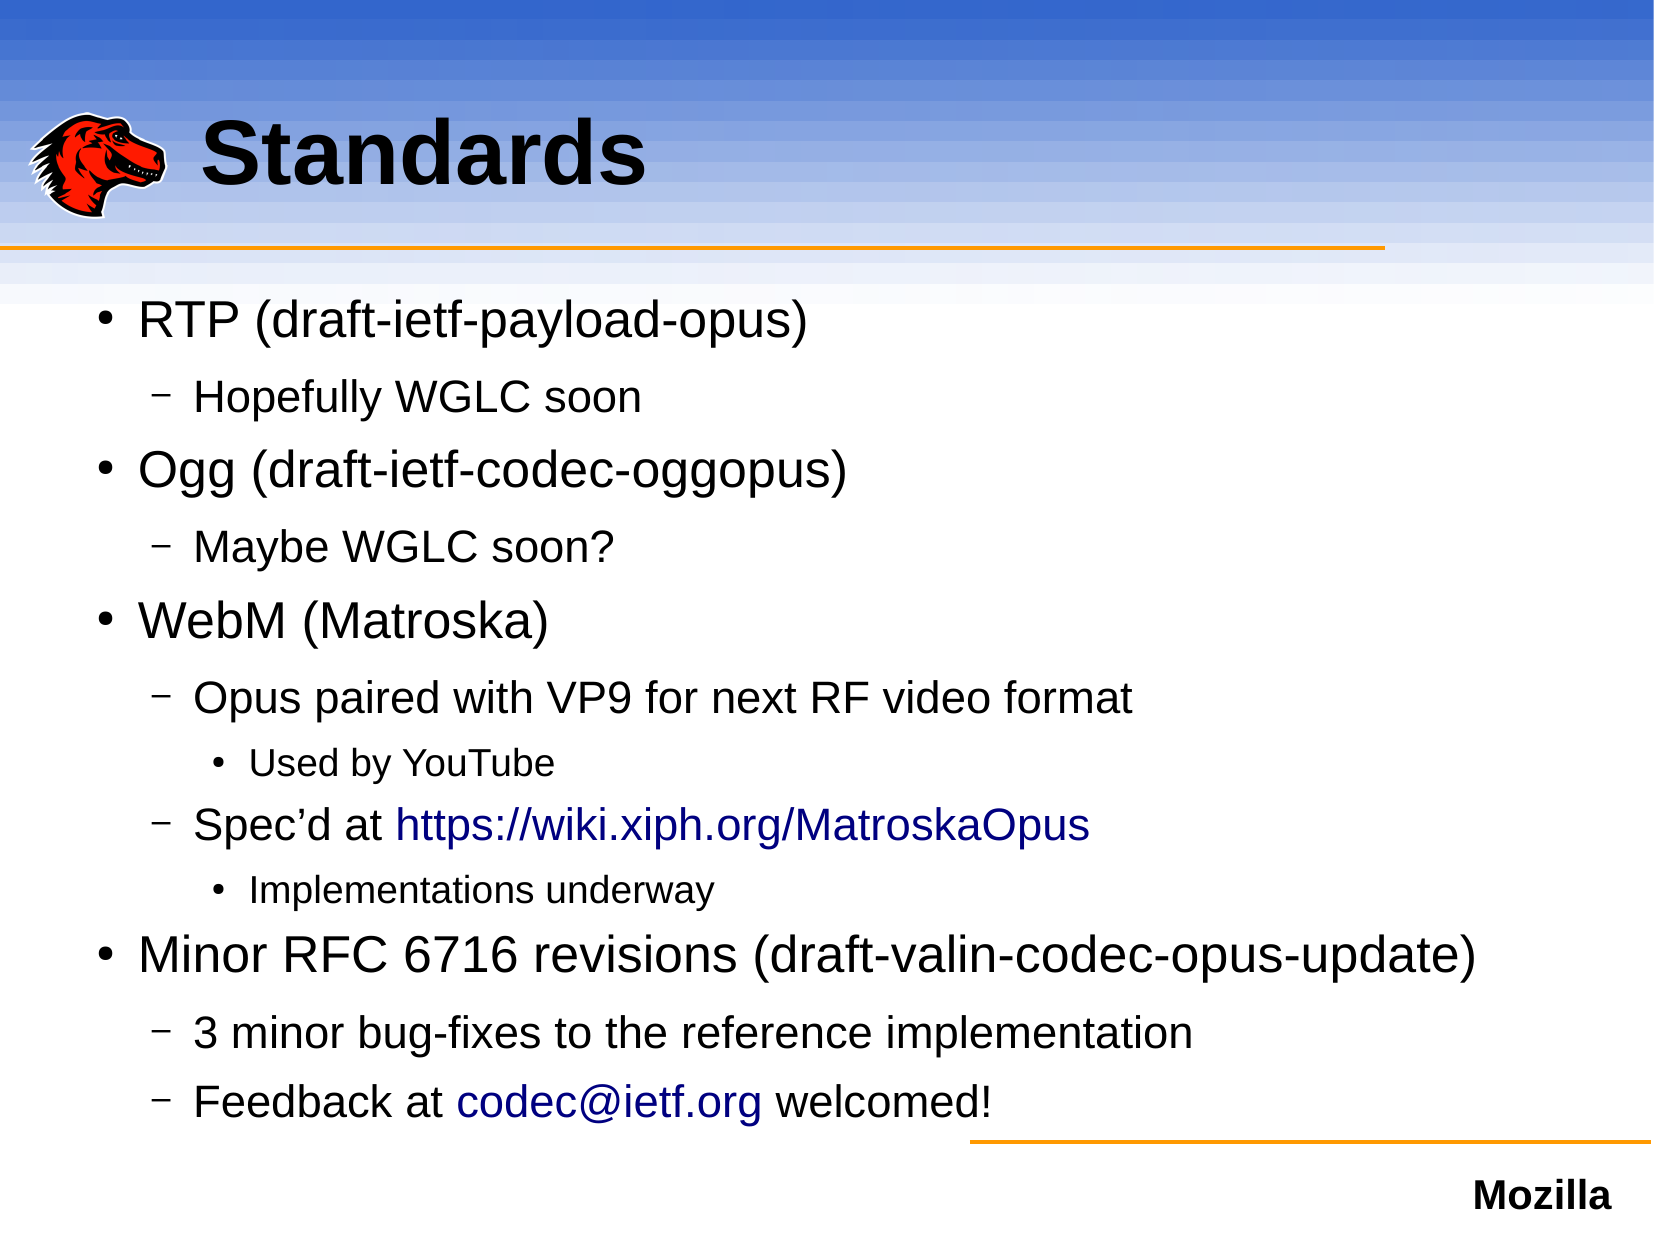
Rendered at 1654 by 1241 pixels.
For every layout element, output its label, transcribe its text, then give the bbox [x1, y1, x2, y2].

list RTP (draft-ietf-payload-opus) Hopefully WGLC soon Ogg (draft-ietf-codec-oggopus) Maybe WGLC soon? WebM (Matroska) Opus paired with VP9 for next RF video format Used by YouTube Spec’d at https://wiki.xiph.org/MatroskaOpus Implementations underway Minor RFC 6716 revisions (draft-valin-codec-opus-update) 3 minor bug-fixes to the reference implementation Feedback at codec@ietf.org welcomed! [82, 290, 1538, 1134]
picture [0, 0, 1654, 1241]
title Standards [200, 49, 1571, 257]
